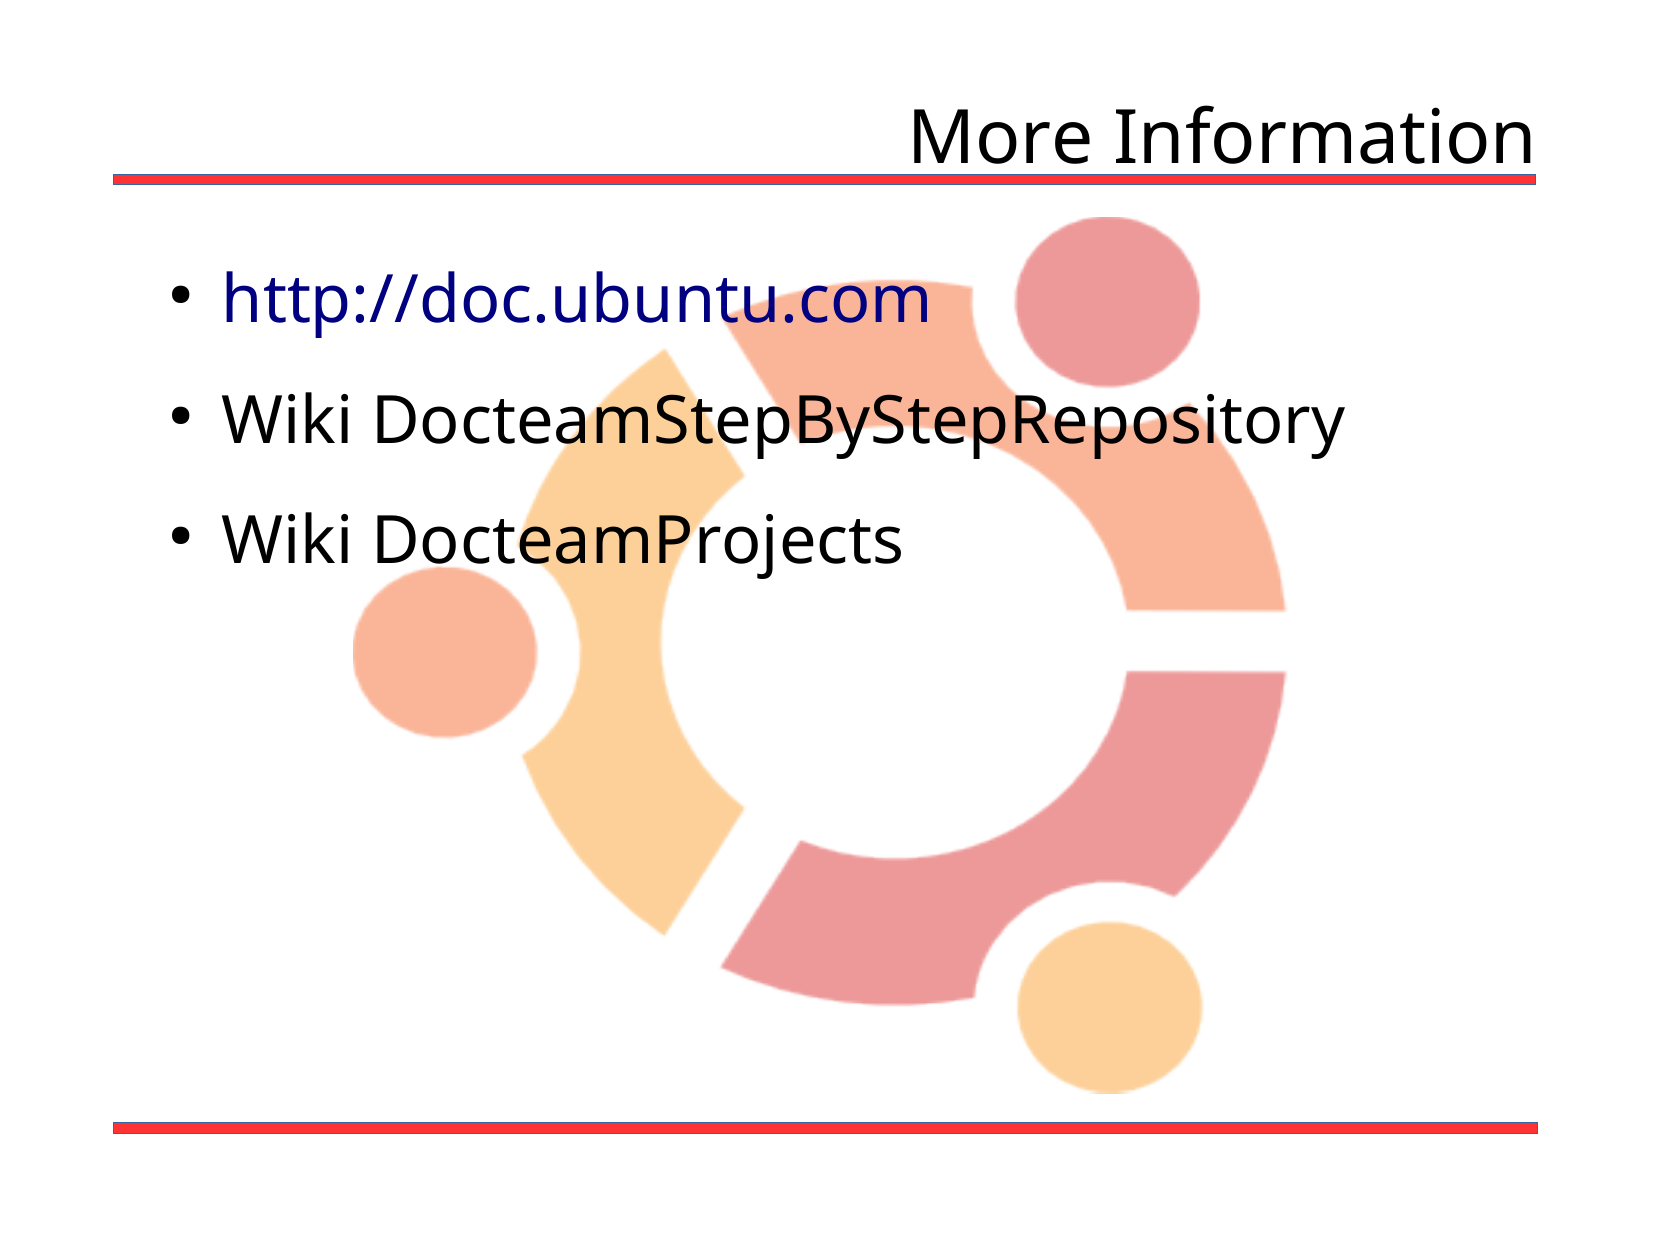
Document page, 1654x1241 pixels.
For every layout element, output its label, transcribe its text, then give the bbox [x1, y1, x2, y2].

list http://doc.ubuntu.com Wiki DocteamStepByStepRepository Wiki DocteamProjects [133, 251, 1530, 1089]
title More Information [125, 70, 1538, 198]
